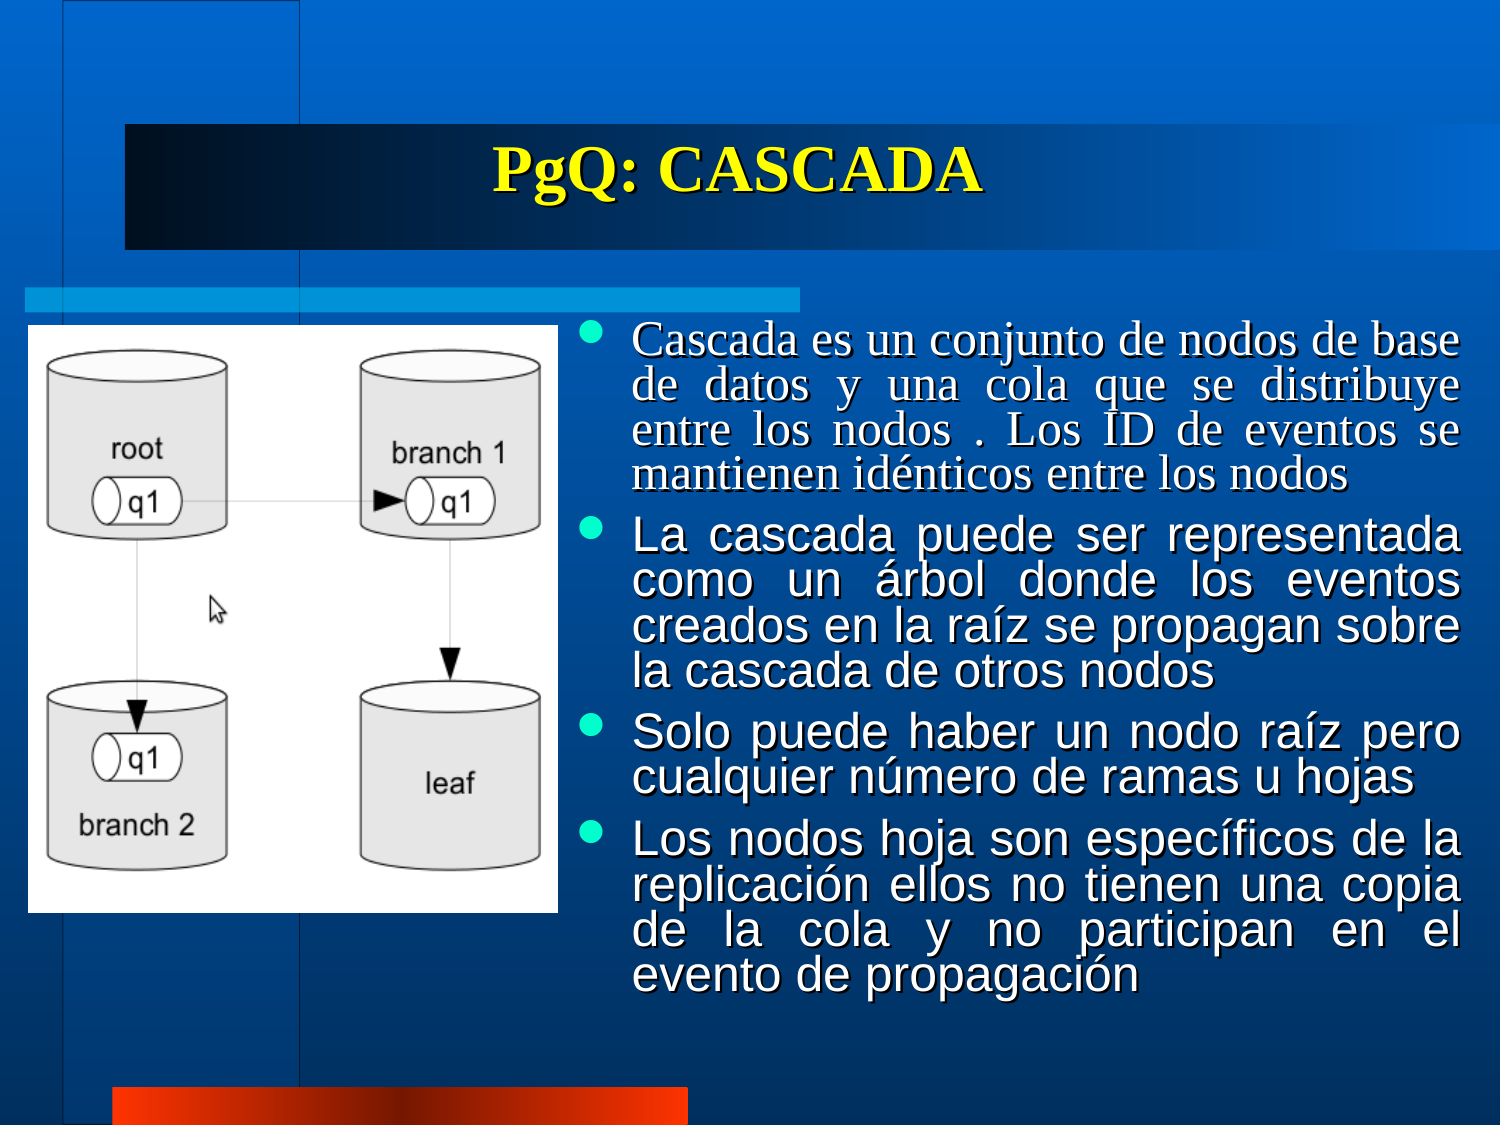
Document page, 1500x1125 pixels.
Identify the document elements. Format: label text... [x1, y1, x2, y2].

picture [28, 325, 558, 913]
list Cascada es un conjunto de nodos de base de datos y una cola que se distribuye entre los nodos . Los ID de eventos se mantienen idénticos entre los nodos La cascada puede ser representada como un árbol donde los eventos creados en la raíz se propagan sobre la cascada de otros nodos Solo puede haber un nodo raíz pero cualquier número de ramas u hojas Los nodos hoja son específicos de la replicación ellos no tienen una copia de la cola y no participan en el evento de propagación [561, 312, 1477, 1081]
title PgQ: CASCADA [29, 78, 1447, 266]
